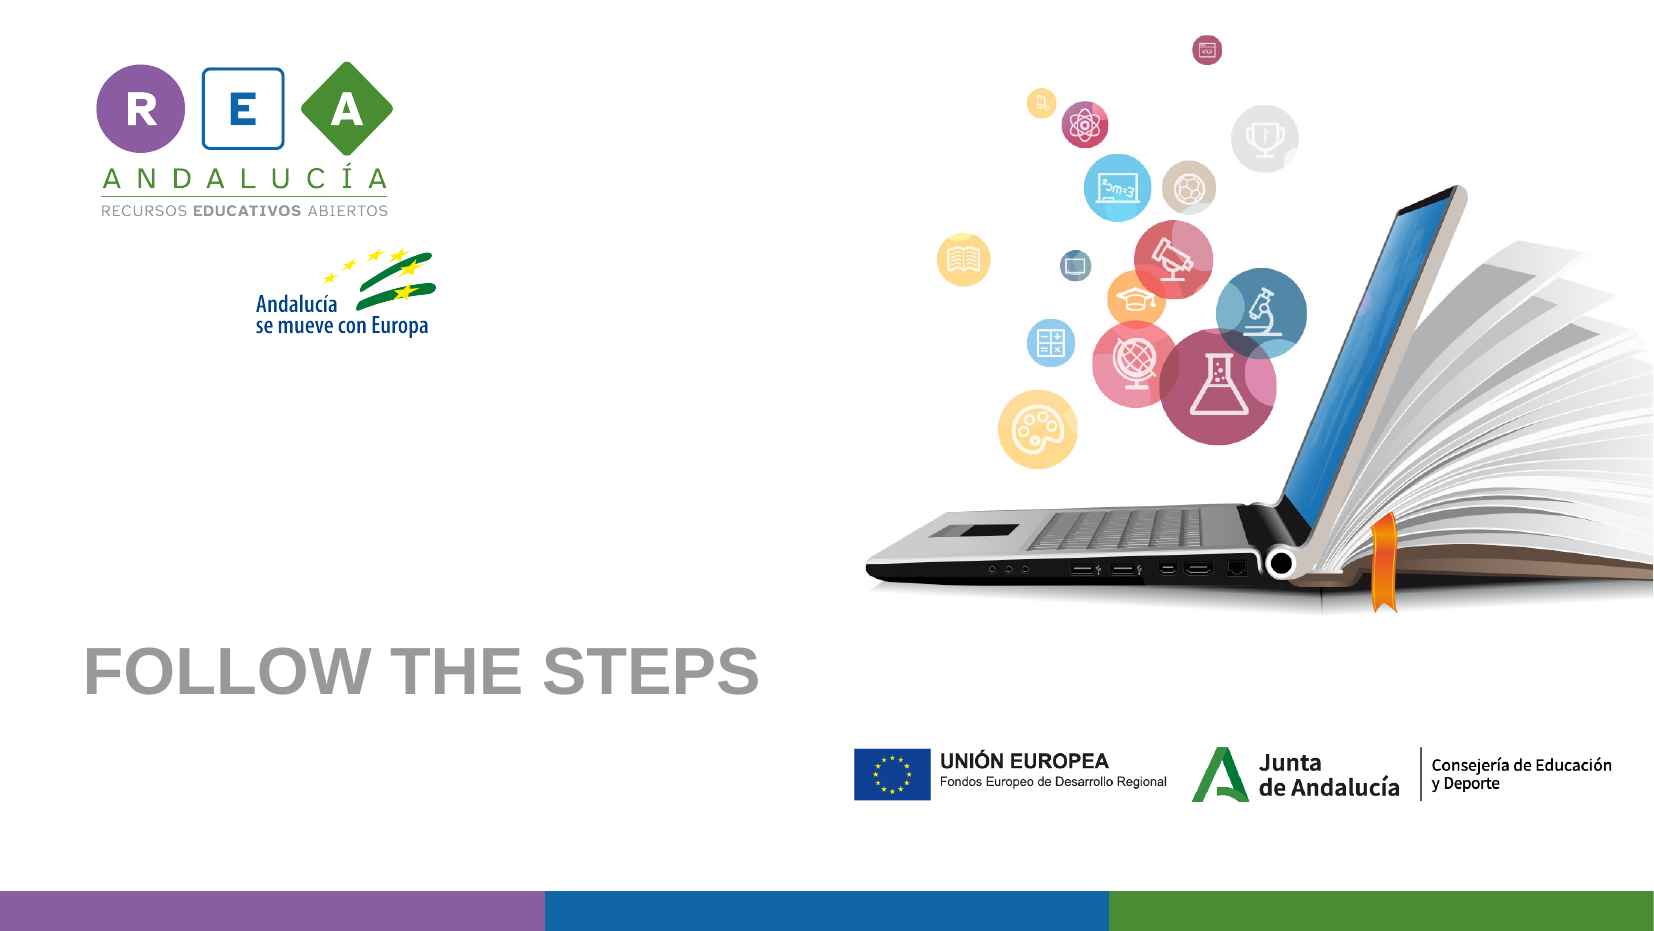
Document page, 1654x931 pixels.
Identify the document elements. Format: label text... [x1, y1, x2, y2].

picture [82, 0, 438, 338]
picture [833, 730, 1625, 821]
title FOLLOW THE STEPS [82, 377, 804, 709]
picture [820, 2, 1653, 644]
